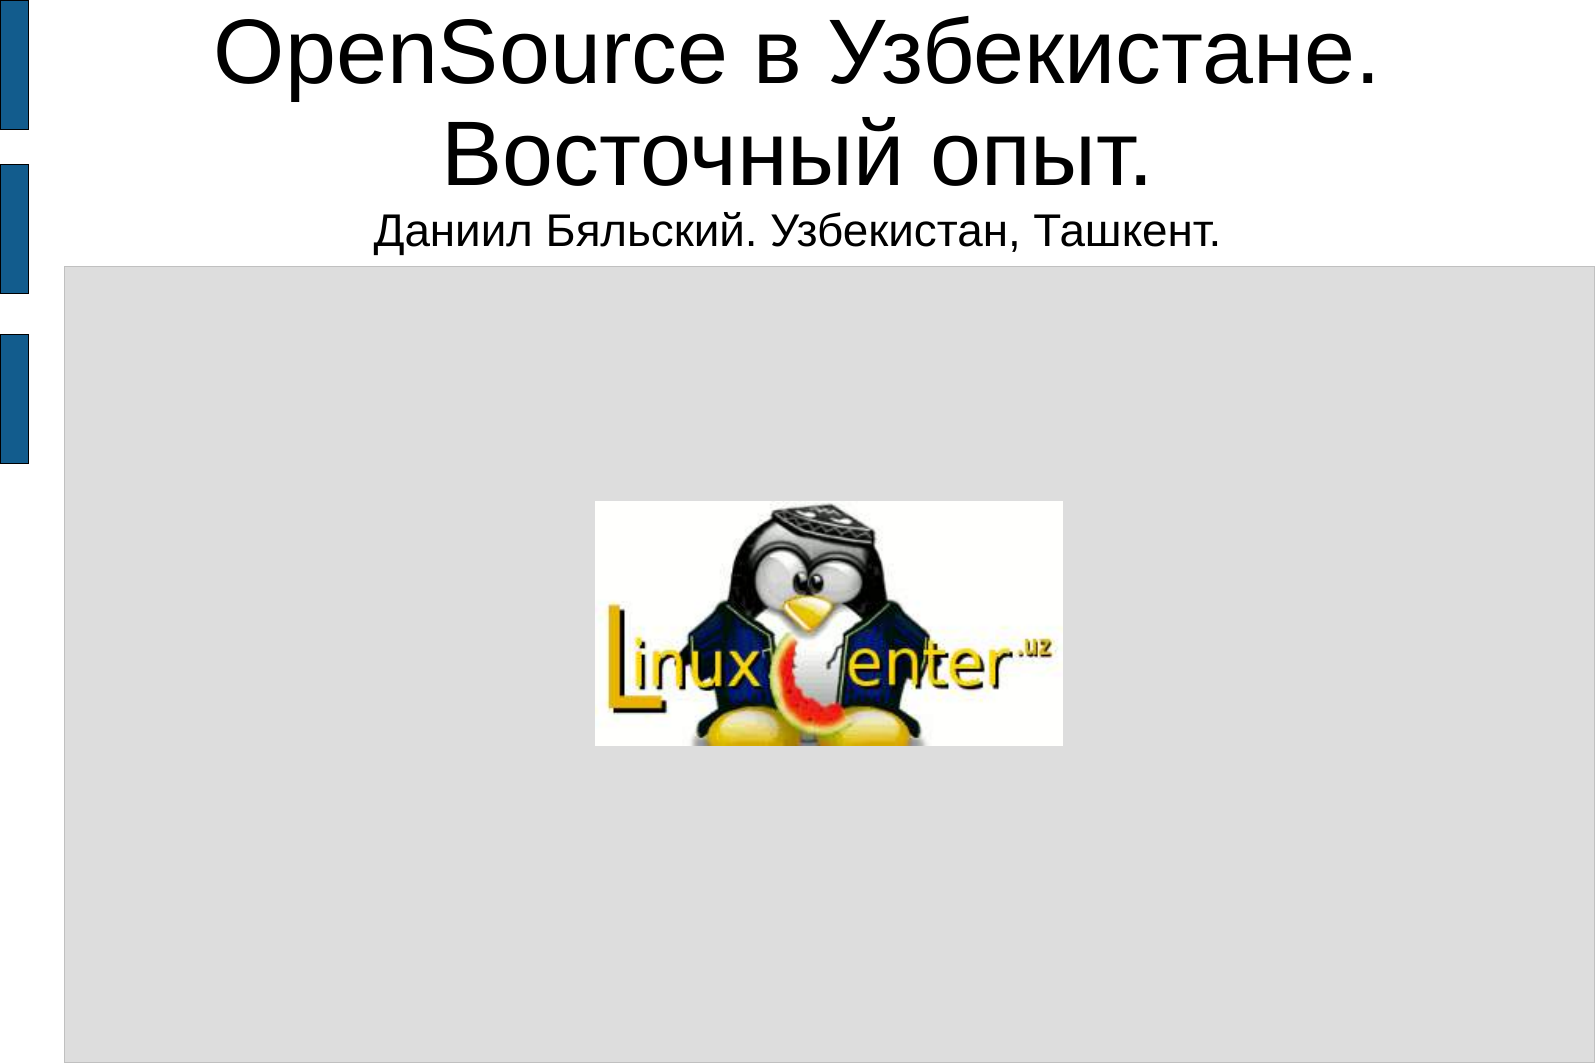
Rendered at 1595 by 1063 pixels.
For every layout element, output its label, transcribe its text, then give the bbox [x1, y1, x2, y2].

title OpenSource в Узбекистане. Восточный опыт. Даниил Бяльский. Узбекистан, Ташкент. [117, 0, 1479, 257]
picture [595, 501, 1063, 746]
